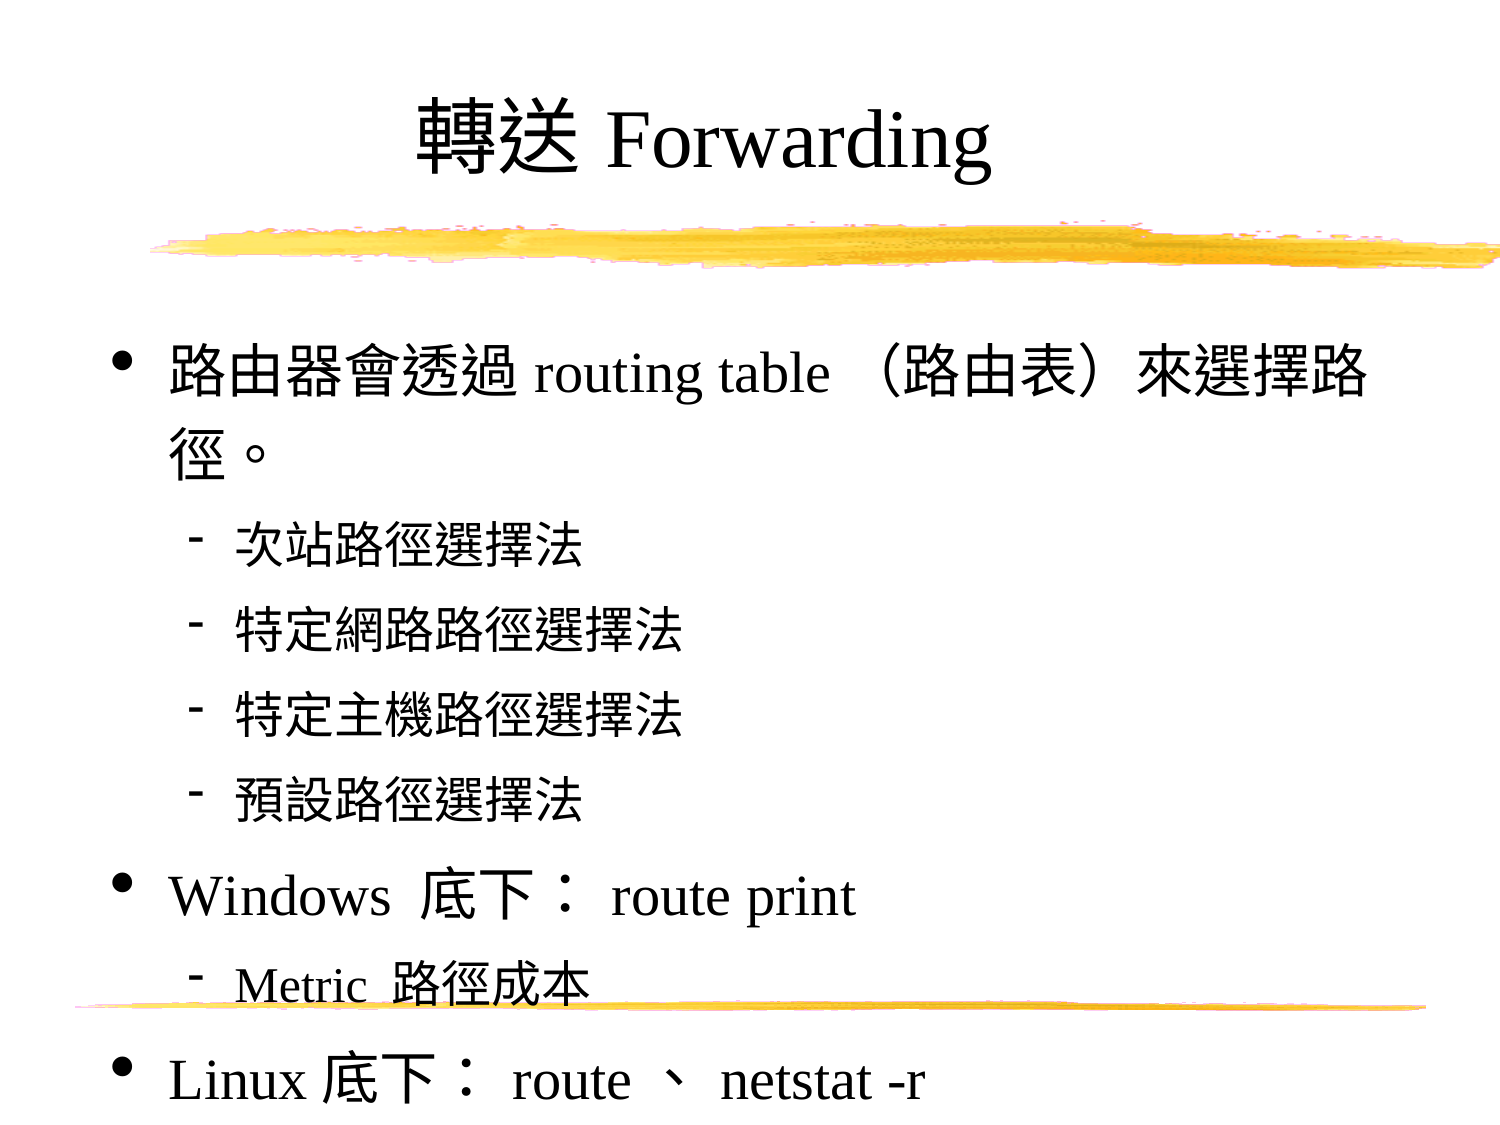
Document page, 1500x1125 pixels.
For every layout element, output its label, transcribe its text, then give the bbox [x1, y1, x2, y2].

list 路由器會透過routing table（路由表）來選擇路徑。 次站路徑選擇法 特定網路路徑選擇法 特定主機路徑選擇法 預設路徑選擇法 Windows 底下：route print Metric 路徑成本 Linux底下：route、netstat -r [112, 324, 1388, 996]
picture [150, 215, 1500, 279]
picture [75, 999, 1426, 1013]
title 轉送Forwarding [66, 44, 1342, 218]
